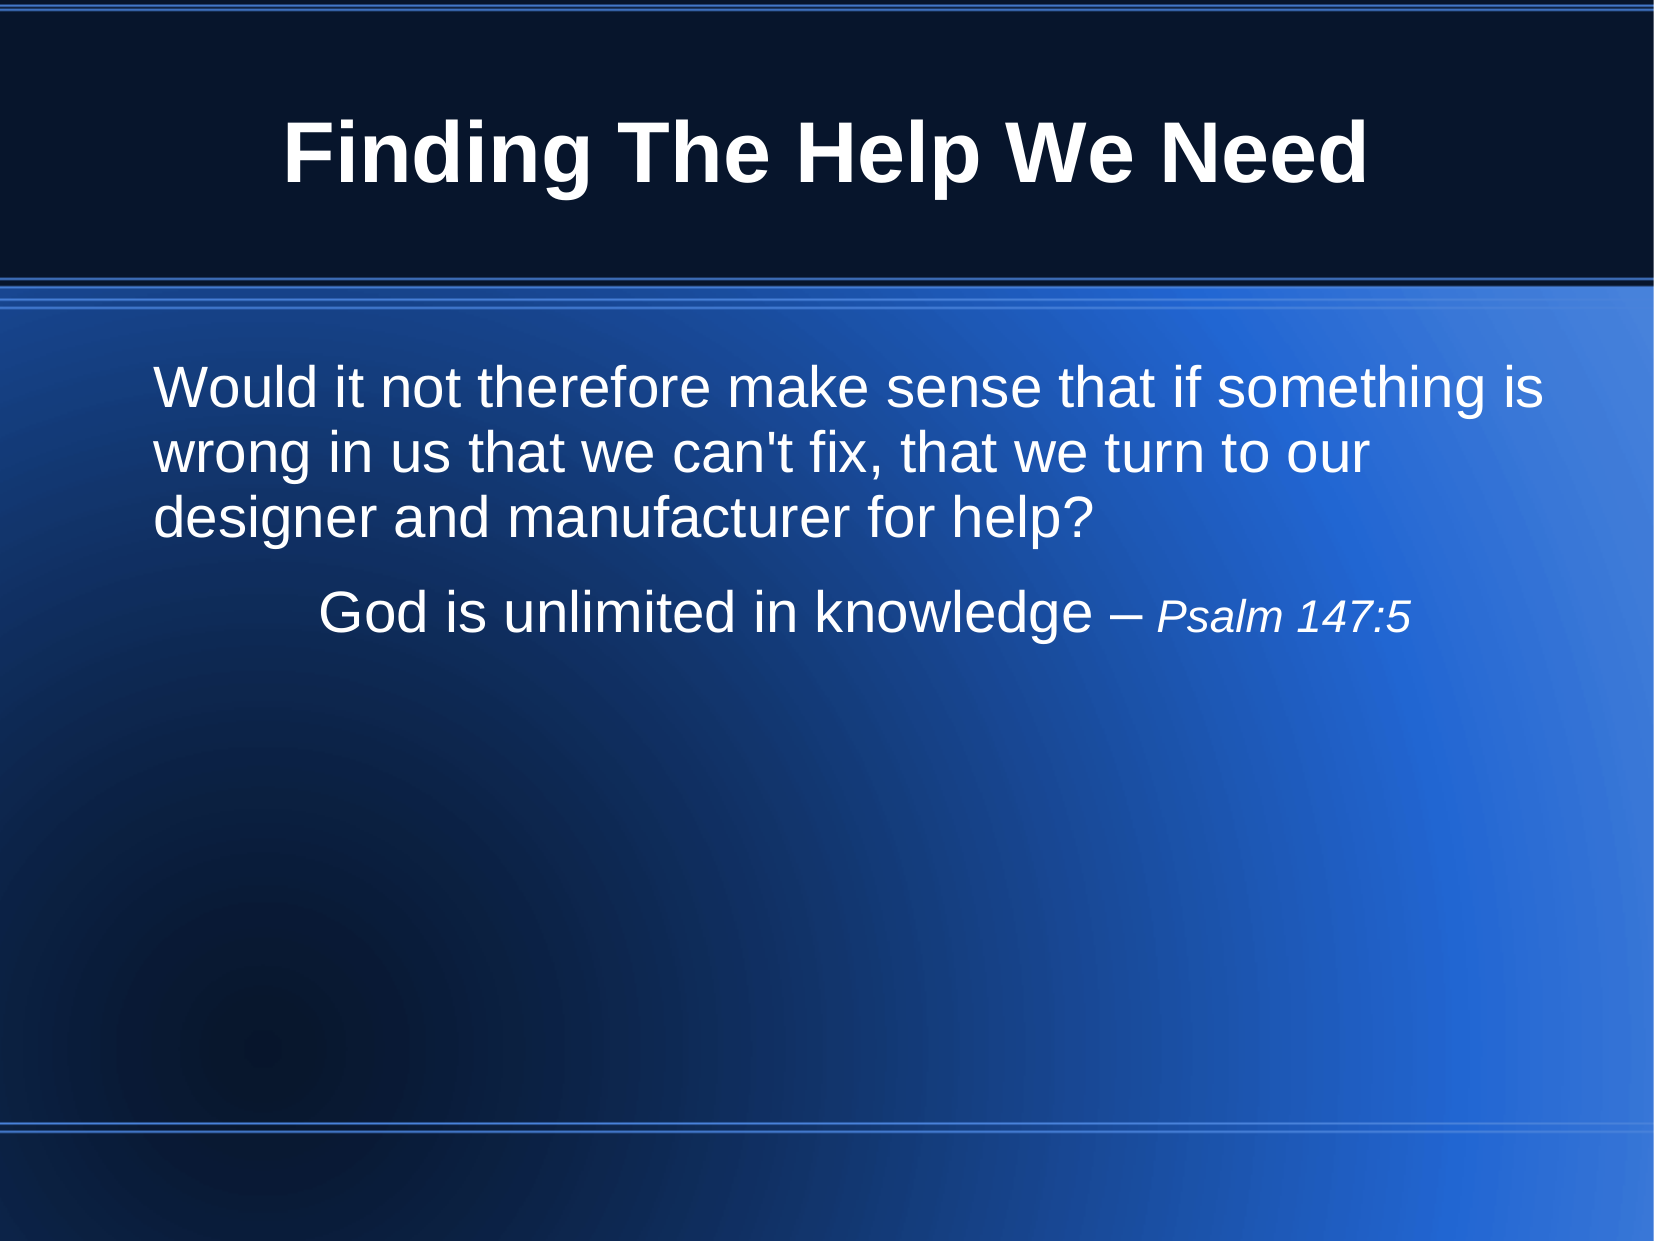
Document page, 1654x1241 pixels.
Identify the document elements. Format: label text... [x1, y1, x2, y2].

title Finding The Help We Need [82, 49, 1571, 257]
list Would it not therefore make sense that if something is wrong in us that we can't fix, that we turn to our designer and manufacturer for help? God is unlimited in knowledge – Psalm 147:5 [82, 355, 1571, 1058]
picture [0, 0, 1654, 1241]
